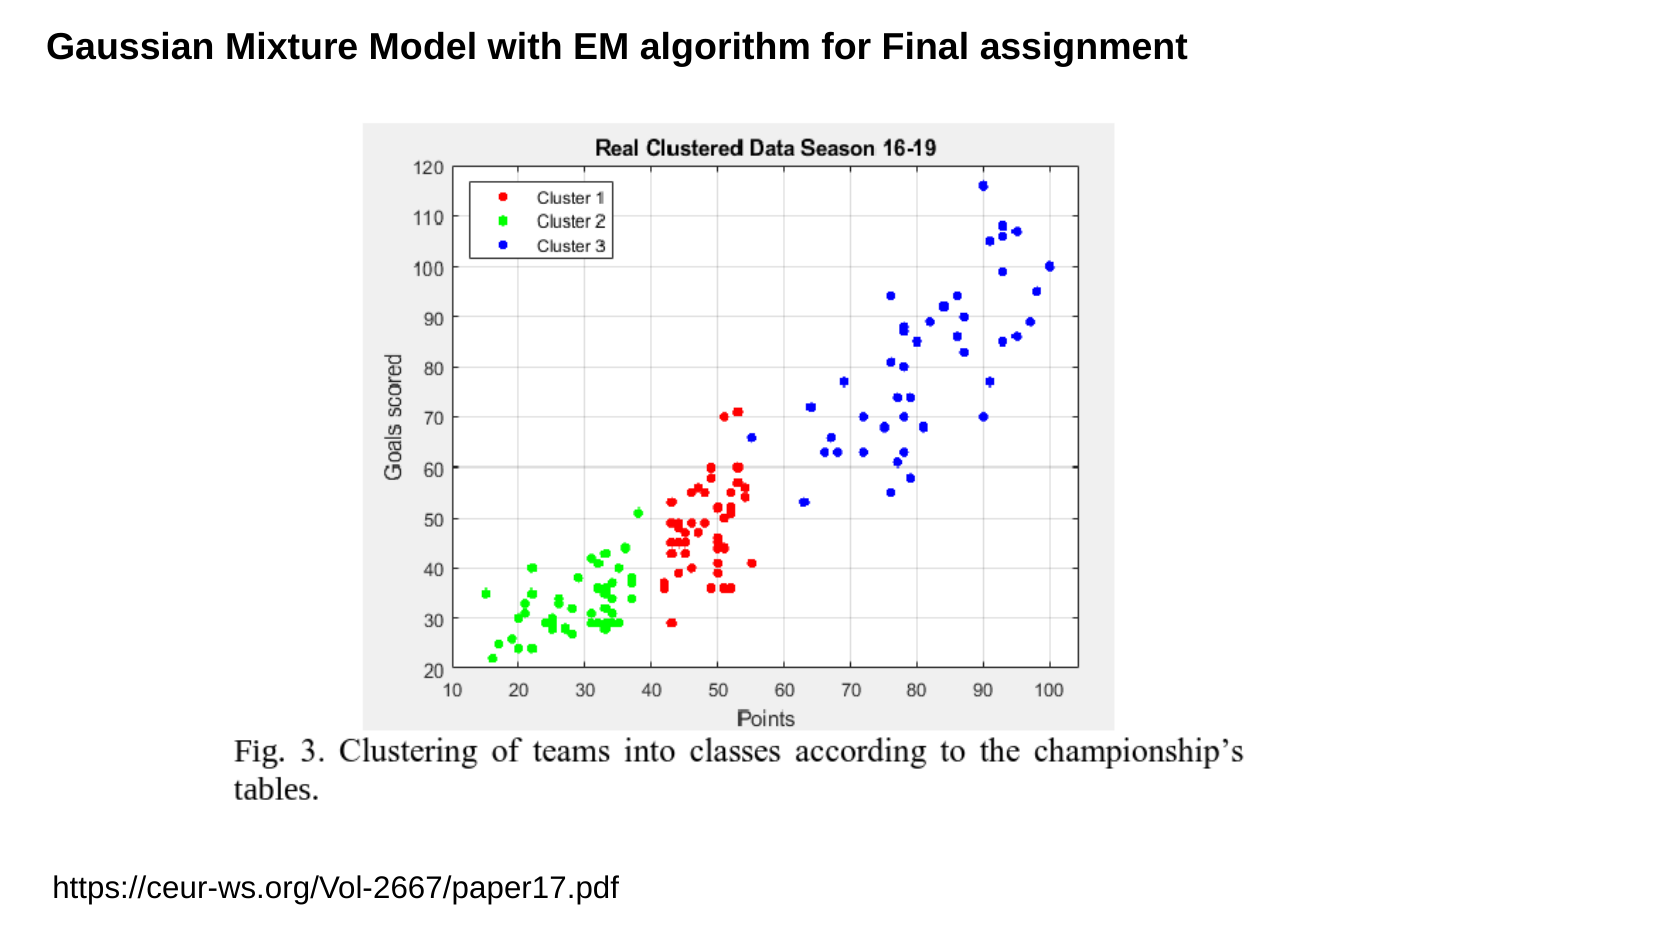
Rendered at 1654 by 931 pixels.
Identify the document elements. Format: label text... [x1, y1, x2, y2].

text_box Gaussian Mixture Model with EM algorithm for Final assignment [31, 18, 1501, 76]
text_box https://ceur-ws.org/Vol-2667/paper17.pdf [37, 862, 636, 913]
picture [223, 112, 1276, 824]
